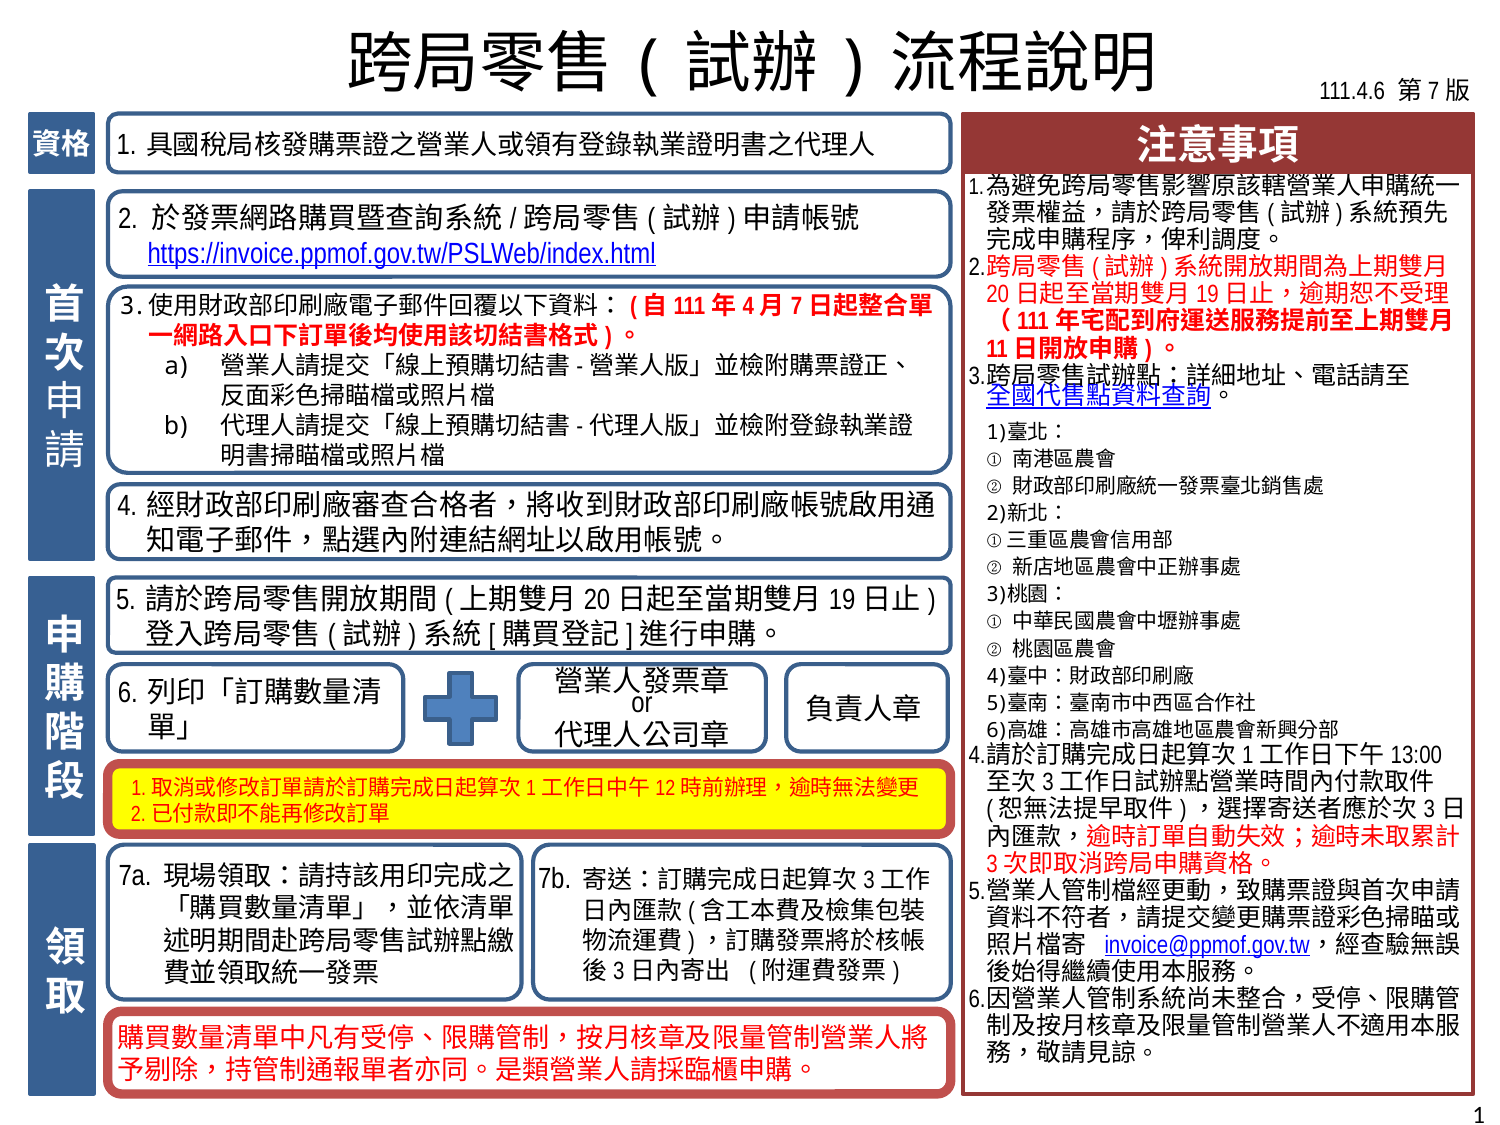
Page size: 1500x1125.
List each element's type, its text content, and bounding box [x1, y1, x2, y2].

text_box 購買數量清單中凡有受停、限購管制，按月核章及限量管制營業人將予剔除，持管制通報單者亦同。是類營業人請採臨櫃申購。 [107, 1011, 951, 1094]
text_box 申購階段 [30, 577, 94, 835]
text_box 2. 於發票網路購買暨查詢系統/跨局零售(試辦)申請帳號 https://invoice.ppmof.gov.tw/PSLWeb/index.html [107, 191, 951, 277]
text_box 111.4.6 第7版 [1201, 67, 1486, 112]
title 跨局零售(試辦)流程說明 [76, 19, 1427, 100]
text_box 資格 [30, 113, 94, 173]
text_box 營業人發票章 or 代理人公司章 [518, 664, 766, 752]
text_box [425, 672, 497, 744]
text_box 使用財政部印刷廠電子郵件回覆以下資料：(自111年4月7日起整合單一網路入口下訂單後均使用該切結書格式)。 營業人請提交「線上預購切結書-營業人版」並檢附購票證正、反面彩色掃瞄檔或照片檔 代理人請提交「線上預購切結書-代理人版」並檢附登錄執業證明書掃瞄檔或照片檔 [107, 286, 951, 473]
slide_number <編號> [1149, 1083, 1500, 1125]
text_box 負責人章 [786, 664, 948, 752]
text_box 1.取消或修改訂單請於訂購完成日起算次1工作日中午12時前辦理，逾時無法變更 2.已付款即不能再修改訂單 [107, 763, 951, 835]
text_box 4. 經財政部印刷廠審查合格者，將收到財政部印刷廠帳號啟用通知電子郵件，點選內附連結網址以啟用帳號。 [107, 484, 951, 560]
text_box 6. 列印「訂購數量清單」 [107, 664, 404, 752]
text_box 領取 [30, 844, 94, 1094]
text_box 5. 請於跨局零售開放期間(上期雙月20日起至當期雙月19日止)登入跨局零售(試辦)系統[購買登記]進行申購。 [107, 577, 951, 653]
text_box 7b. 寄送：訂購完成日起算次3工作日內匯款(含工本費及檢集包裝物流運費)，訂購發票將於核帳後3日內寄出 (附運費發票) [533, 844, 951, 1000]
text_box 1. 為避免跨局零售影響原該轄營業人申購統一發票權益，請於跨局零售(試辦)系統預先完成申購程序，俾利調度。 2. 跨局零售(試辦)系統開放期間為上期雙月20日起至當期雙月19日止，逾期恕不受理（111年宅配到府運送服務提前至上期雙月11日開放申購)。 3. 跨局零售試辦點：詳細地址、電話請至全國代售點資料查詢。 臺北： 南港區農會 財政部印刷廠統一發票臺北銷售處 新北： 三重區農會信用部 新店地區農會中正辦事處 桃園： 中華民國農會中壢辦事處 桃園區農會 臺中：財政部印刷廠 臺南：臺南市中西區合作社 高雄：高雄市高雄地區農會新興分部 4. 請於訂購完成日起算次1工作日下午13:00至次3工作日試辦點營業時間內付款取件(恕無法提早取件)，選擇寄送者應於次3日內匯款，逾時訂單自動失效；逾時未取累計3次即取消跨局申購資格。 5. 營業人管制檔經更動，致購票證與首次申請資料不符者，請提交變更購票證彩色掃瞄或照片檔寄 invoice@ppmof.gov.tw，經查驗無誤後始得繼續使用本服務。 6. 因營業人管制系統尚未整合，受停、限購管制及按月核章及限量管制營業人不適用本服務，敬請見諒。 [962, 173, 1474, 1094]
text_box 1. 具國稅局核發購票證之營業人或領有登錄執業證明書之代理人 [107, 113, 951, 173]
text_box 注意事項 [962, 113, 1474, 173]
text_box 7a. 現場領取：請持該用印完成之「購買數量清單」，並依清單述明期間赴跨局零售試辦點繳費並領取統一發票 [107, 844, 522, 1000]
text_box 首次申請 [30, 191, 94, 560]
